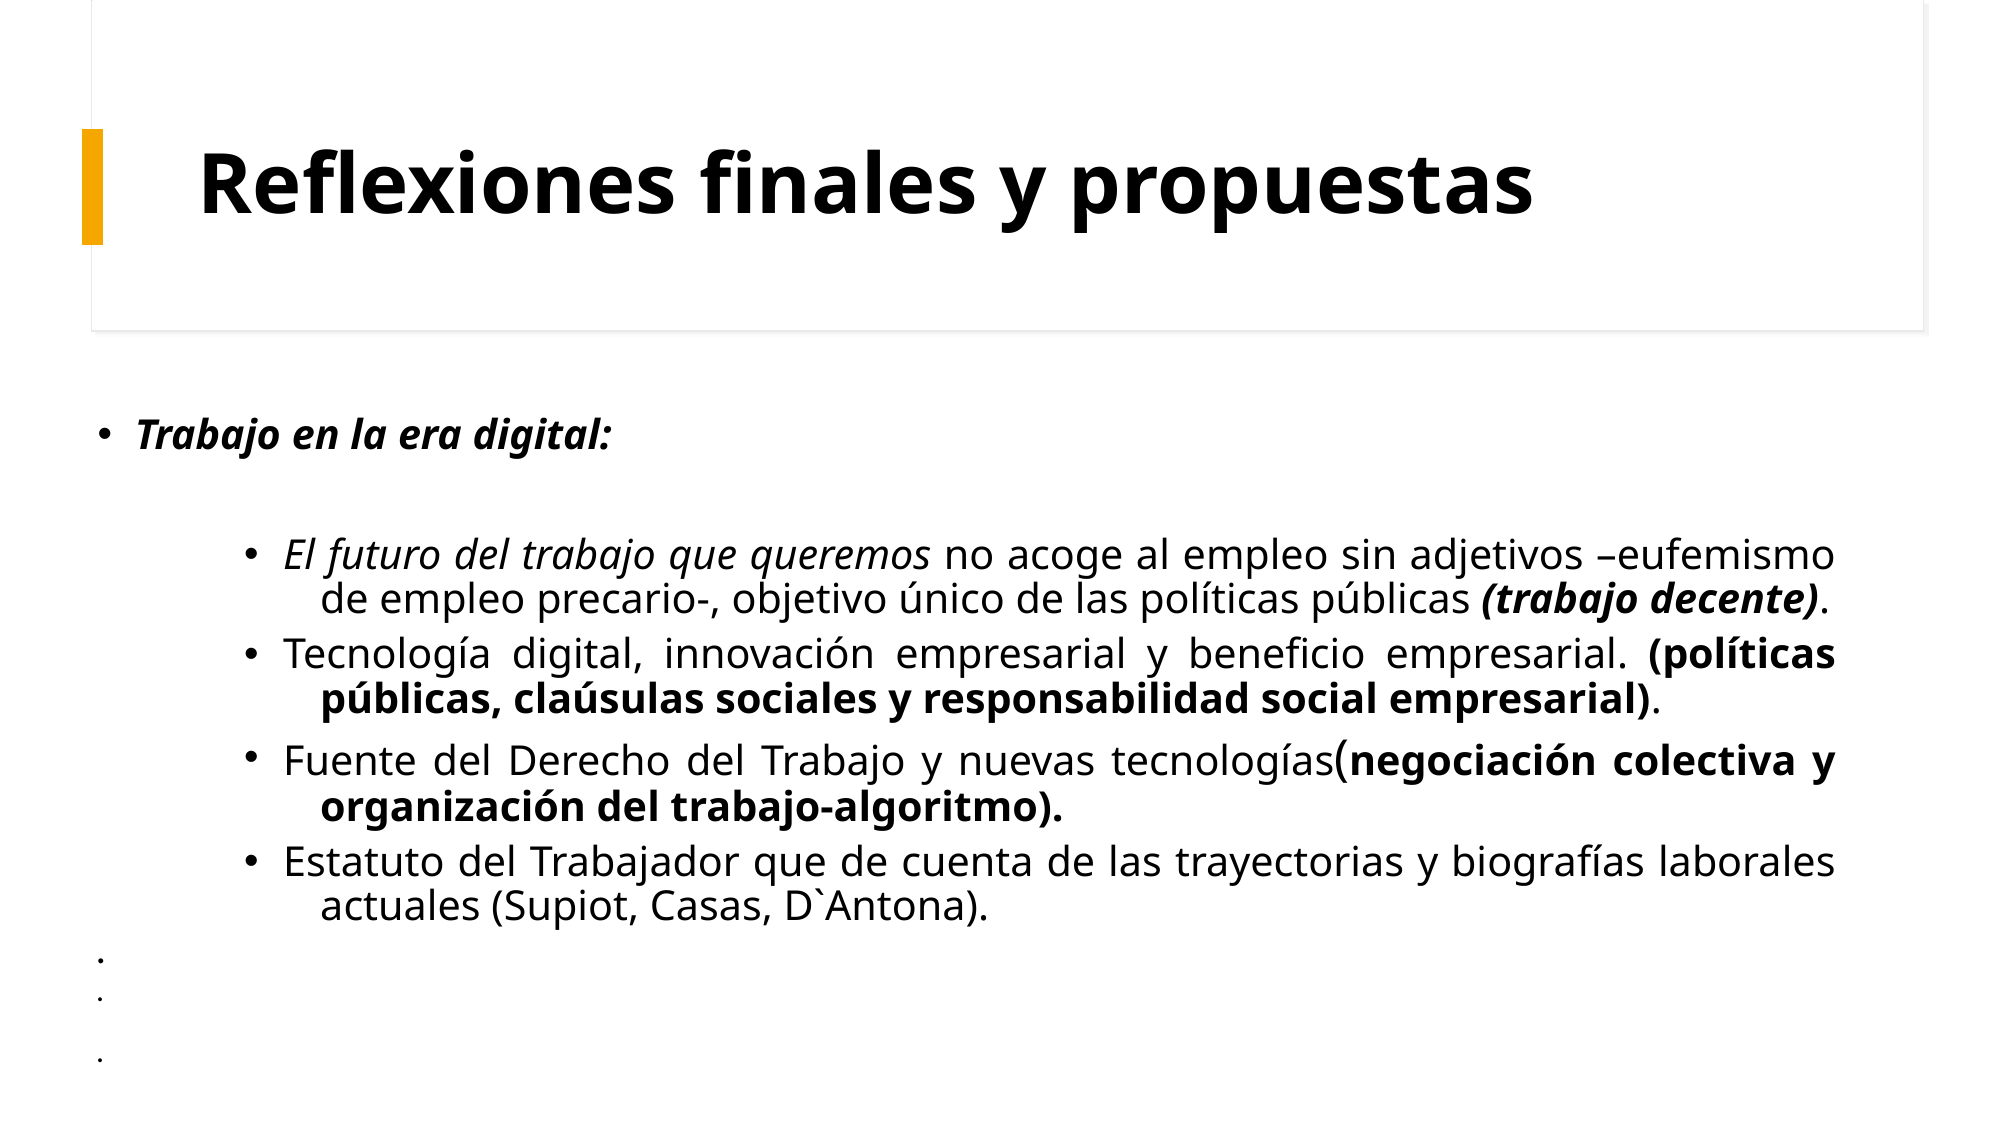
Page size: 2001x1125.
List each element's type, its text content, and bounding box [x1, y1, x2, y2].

list Trabajo en la era digital: El futuro del trabajo que queremos no acoge al empleo sin adjetivos –eufemismo de empleo precario-, objetivo único de las políticas públicas (trabajo decente). Tecnología digital, innovación empresarial y beneficio empresarial. (políticas públicas, claúsulas sociales y responsabilidad social empresarial). Fuente del Derecho del Trabajo y nuevas tecnologías(negociación colectiva y organización del trabajo-algoritmo). Estatuto del Trabajador que de cuenta de las trayectorias y biografías laborales actuales (Supiot, Casas, D`Antona). [82, 406, 1851, 1086]
title Reflexiones finales y propuestas [183, 90, 1852, 284]
